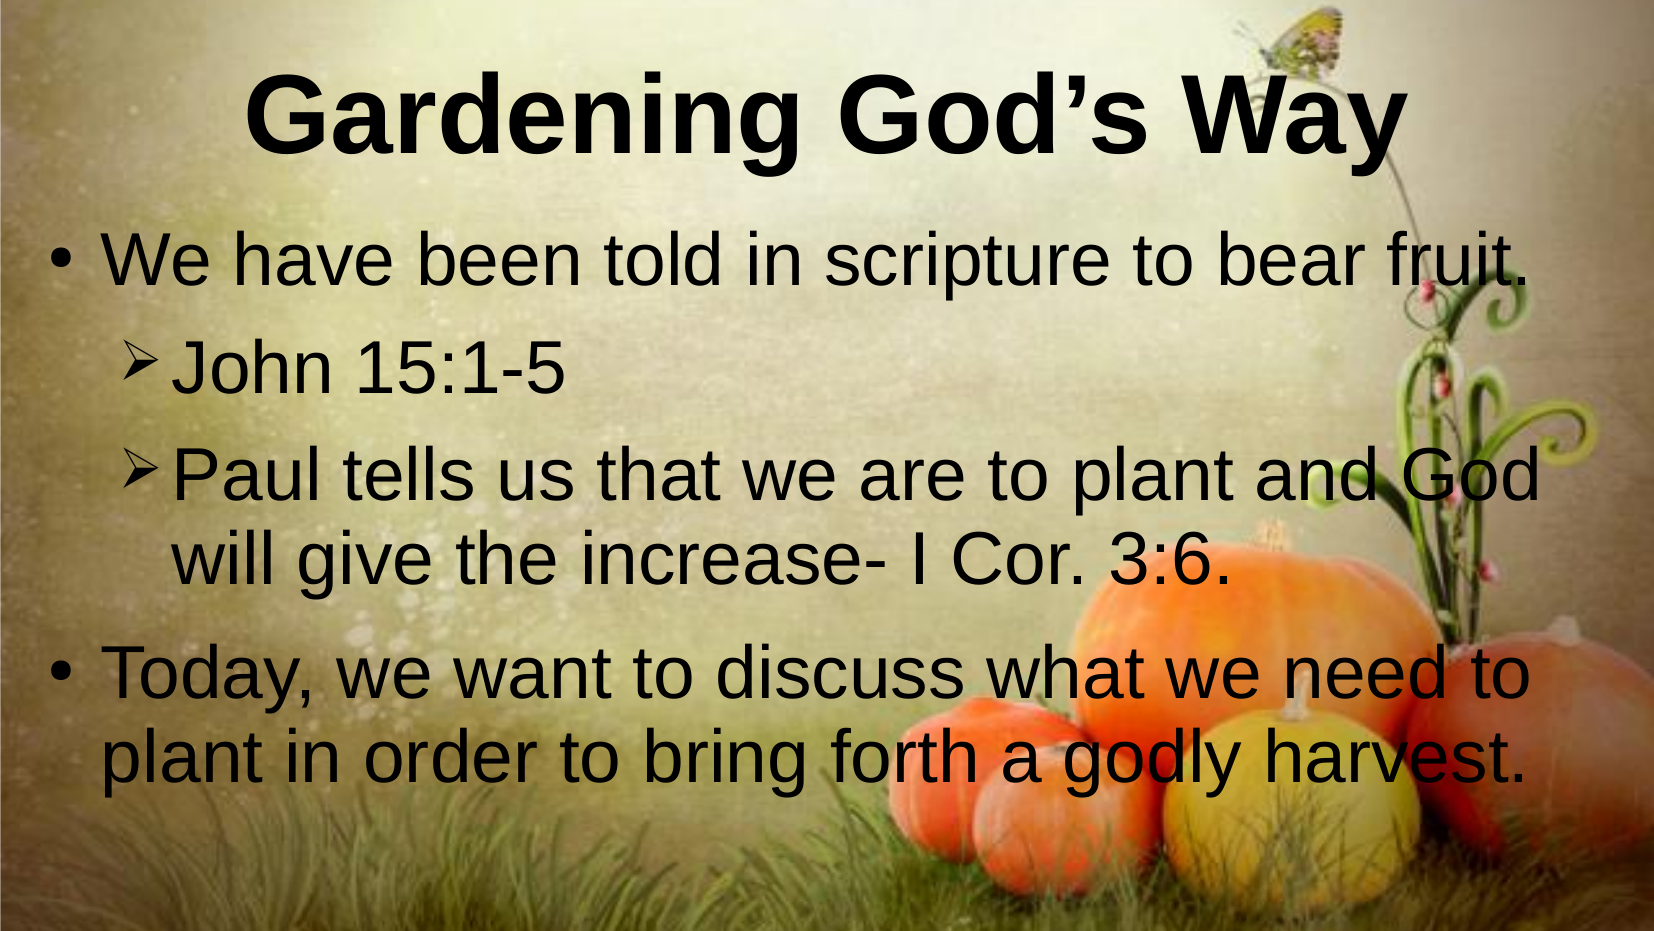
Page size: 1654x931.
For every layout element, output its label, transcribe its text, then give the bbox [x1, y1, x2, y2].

list We have been told in scripture to bear fruit. John 15:1-5 Paul tells us that we are to plant and God will give the increase- I Cor. 3:6. Today, we want to discuss what we need to plant in order to bring forth a godly harvest. [30, 217, 1621, 916]
picture [0, 0, 1654, 931]
title Gardening God’s Way [82, 37, 1571, 193]
